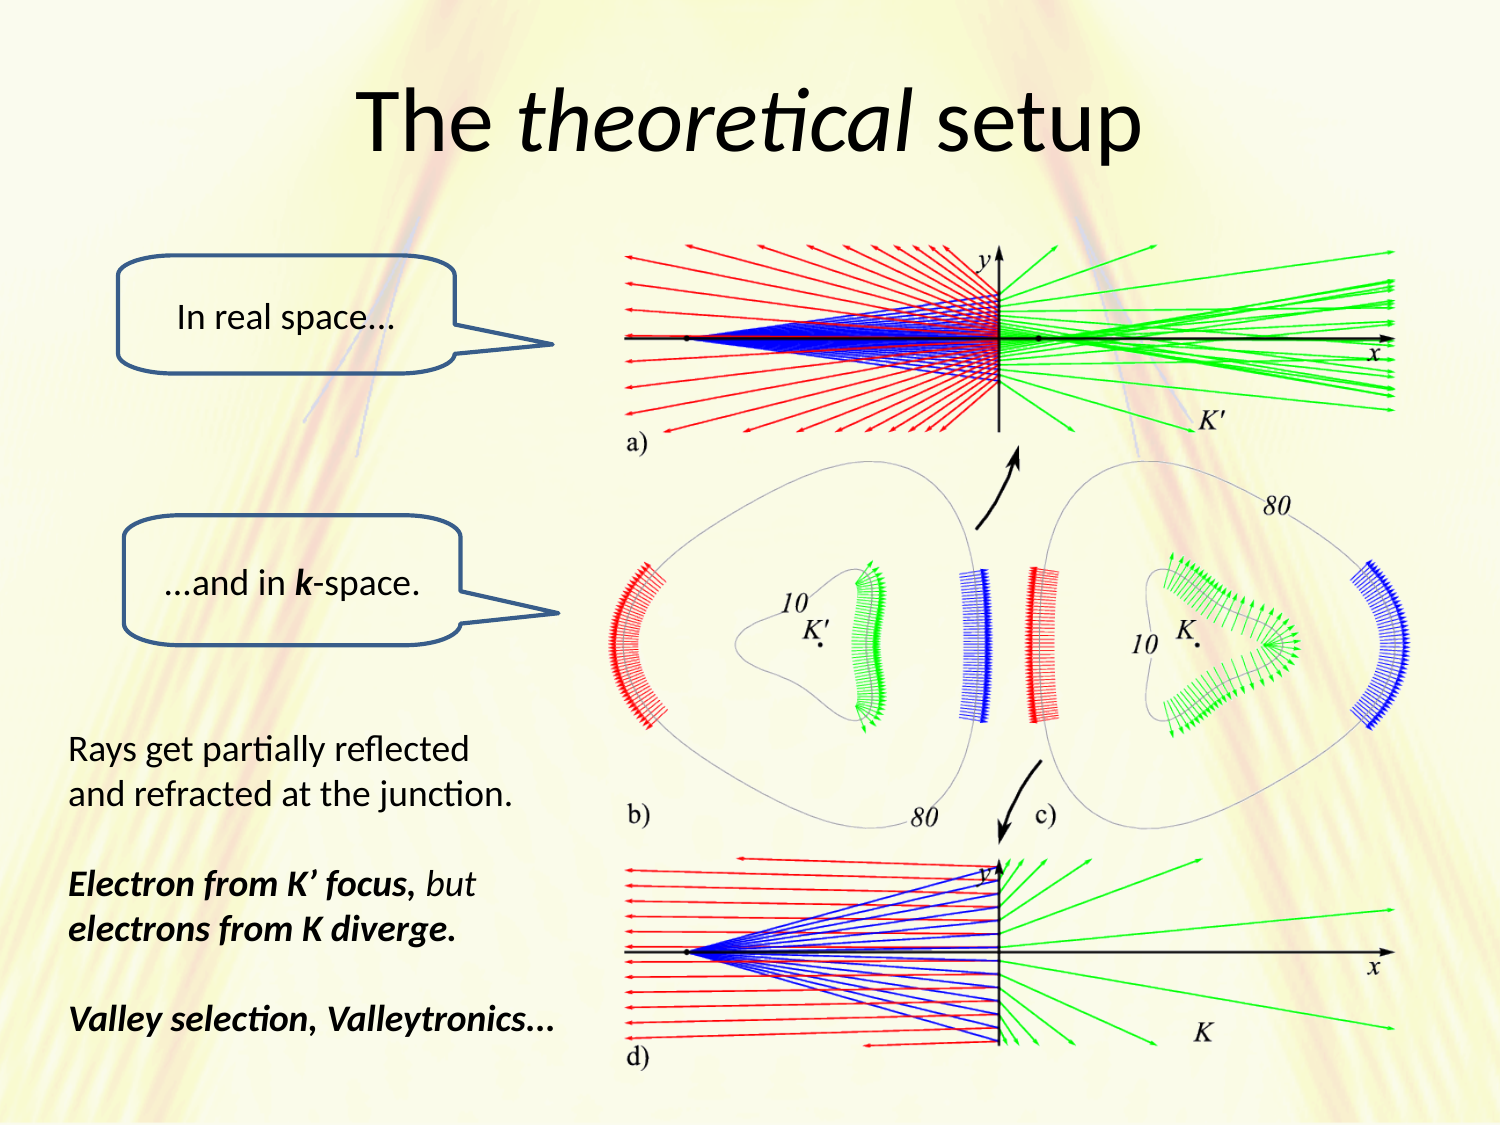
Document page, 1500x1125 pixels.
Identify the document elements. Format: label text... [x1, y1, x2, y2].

text_box The theoretical setup [75, 21, 1426, 209]
text_box Rays get partially reflected and refracted at the junction. Electron from K’ focus, but electrons from K diverge. Valley selection, Valleytronics... [53, 716, 574, 1047]
picture [0, 0, 1500, 1125]
text_box In real space... [118, 255, 553, 374]
text_box ...and in k-space. [123, 515, 559, 646]
